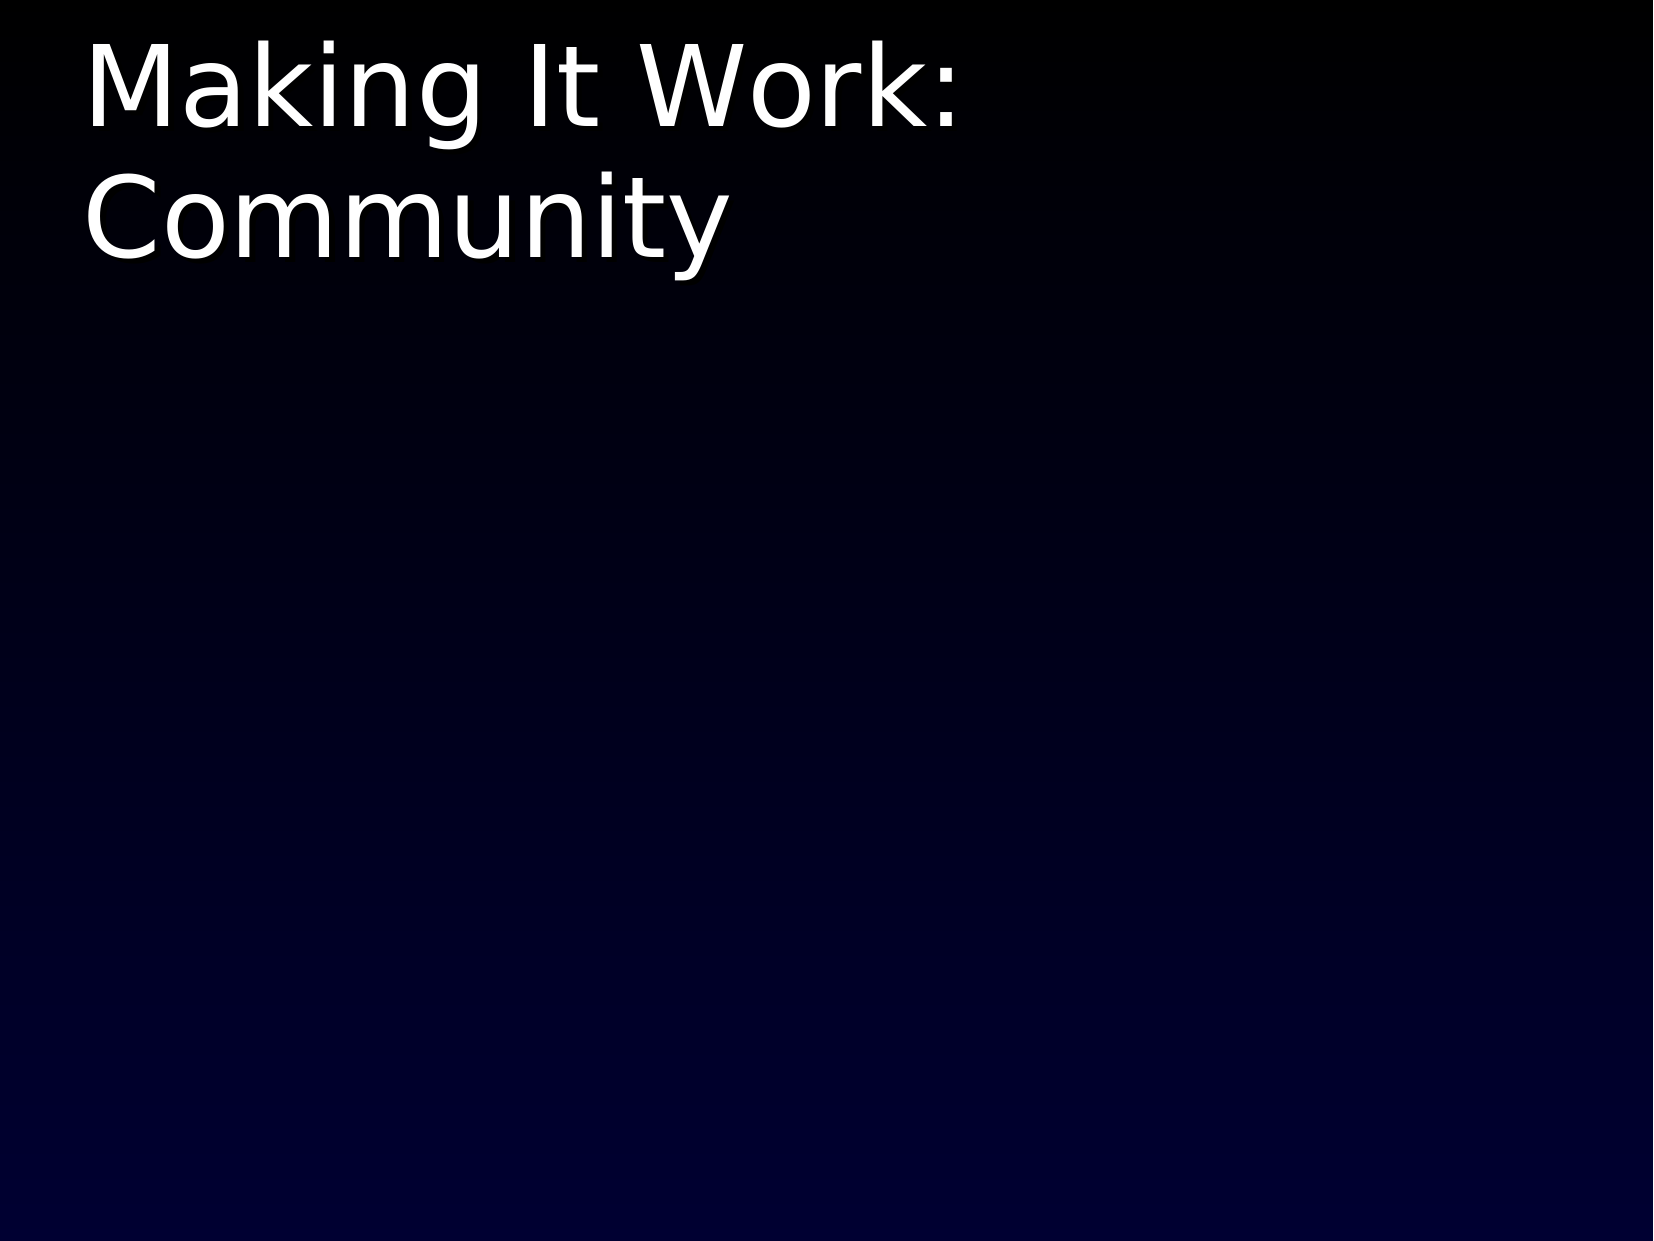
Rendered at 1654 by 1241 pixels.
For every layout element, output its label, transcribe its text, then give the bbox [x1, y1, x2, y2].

title Making It Work: Community [82, 21, 1571, 285]
